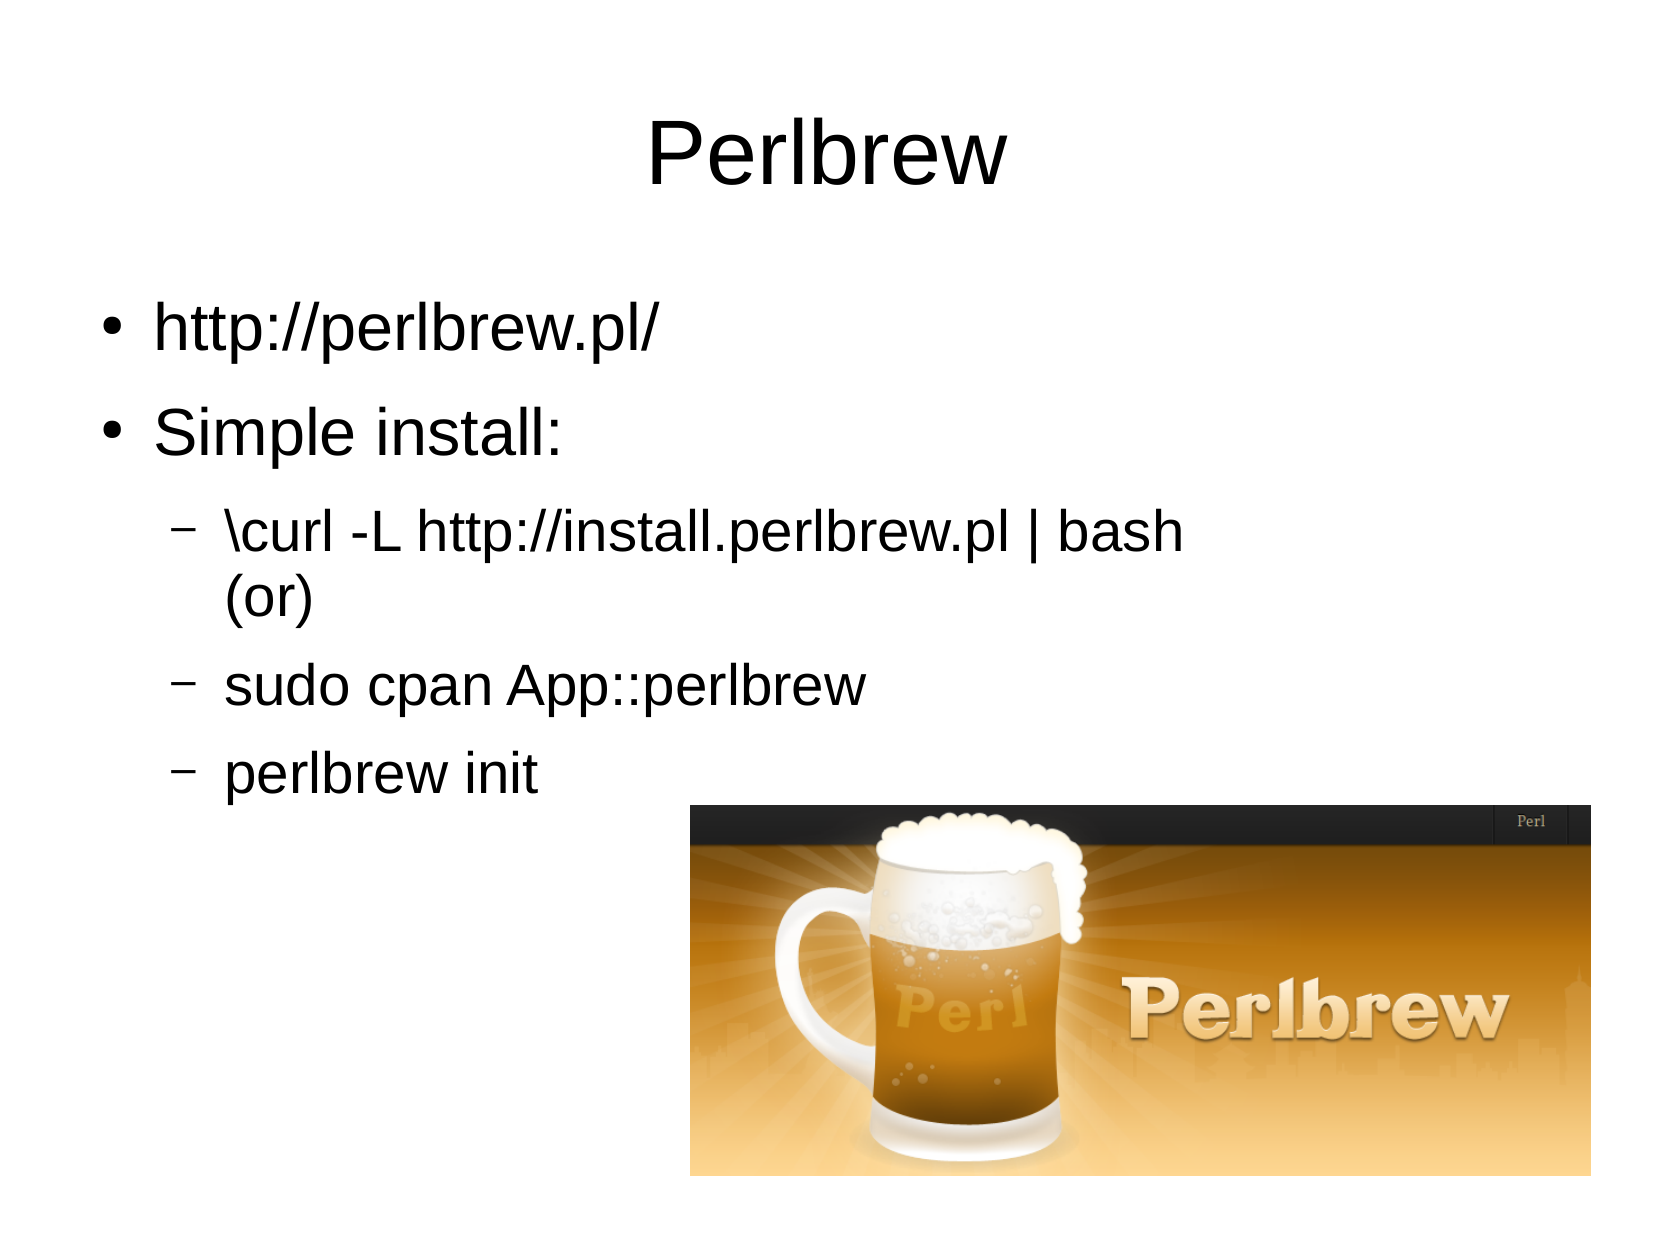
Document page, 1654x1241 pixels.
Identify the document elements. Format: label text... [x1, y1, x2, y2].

picture [690, 805, 1591, 1176]
title Perlbrew [82, 49, 1571, 257]
list http://perlbrew.pl/ Simple install: \curl -L http://install.perlbrew.pl | bash (or) sudo cpan App::perlbrew perlbrew init [82, 290, 1571, 1010]
